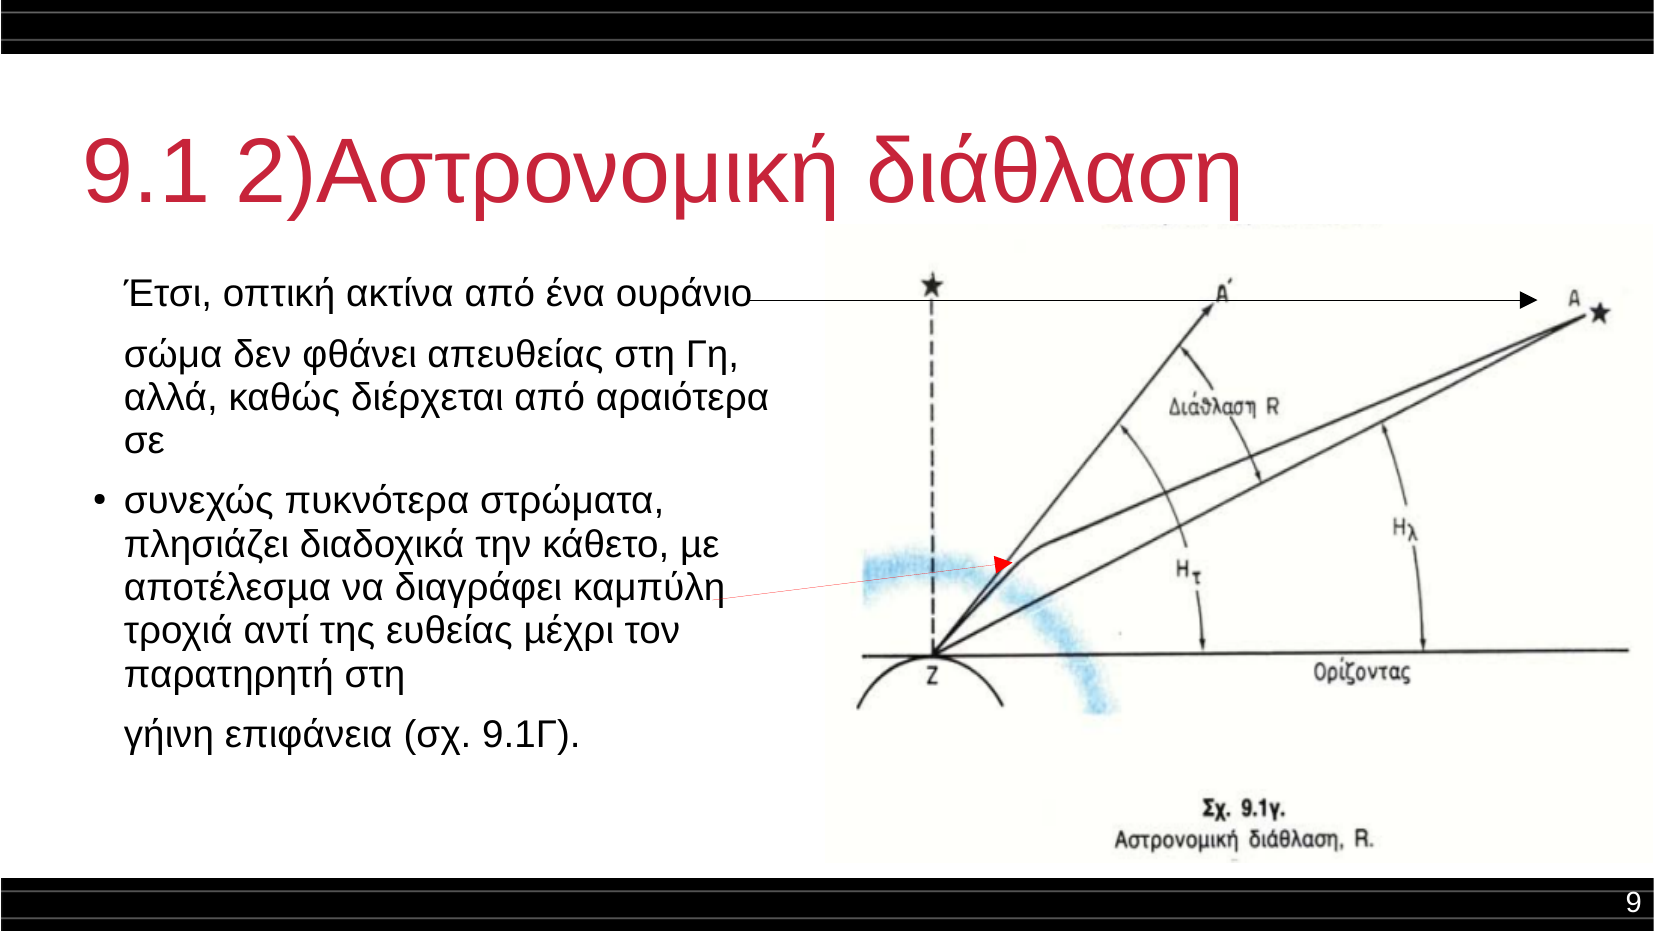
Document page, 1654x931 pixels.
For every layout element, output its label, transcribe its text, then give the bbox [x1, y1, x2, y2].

picture [1, 0, 1654, 54]
title 9.1 2)Αστρονομική διάθλαση [82, 92, 1571, 249]
list Έτσι, οπτική ακτίνα από ένα ουράνιο σώμα δεν φθάνει απευθείας στη Γη, αλλά, καθώς διέρχεται από αραιότερα σε συνεχώς πυκνότερα στρώματα, πλησιάζει διαδοχικά την κάθετο, µε αποτέλεσµα να διαγράφει καμπύλη τροχιά αντί της ευθείας µέχρι τον παρατηρητή στη γήινη επιφάνεια (σχ. 9.1Γ). [82, 271, 809, 758]
picture [1, 878, 1654, 931]
picture [825, 224, 1653, 863]
